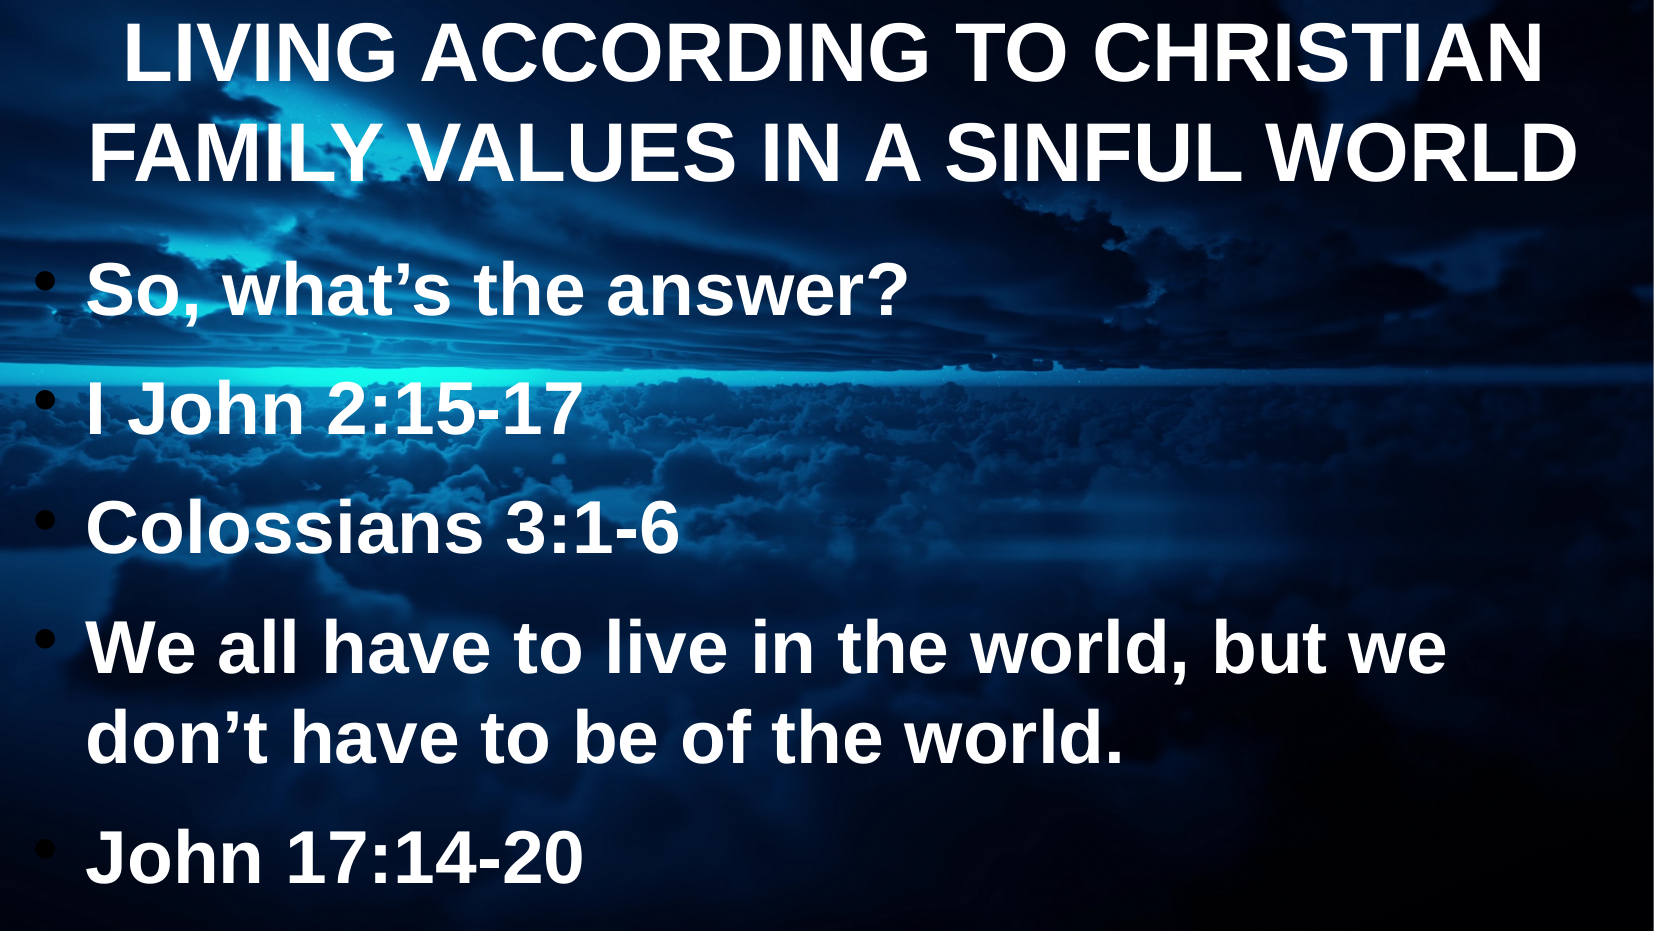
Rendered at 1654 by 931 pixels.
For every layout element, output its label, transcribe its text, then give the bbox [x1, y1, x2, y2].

text_box So, what’s the answer? I John 2:15-17 Colossians 3:1-6 We all have to live in the world, but we don’t have to be of the world. John 17:14-20 [14, 239, 1650, 915]
text_box LIVING ACCORDING TO CHRISTIAN FAMILY VALUES IN A SINFUL WORLD [14, 5, 1654, 192]
picture [0, 0, 1654, 931]
picture [282, 222, 294, 230]
